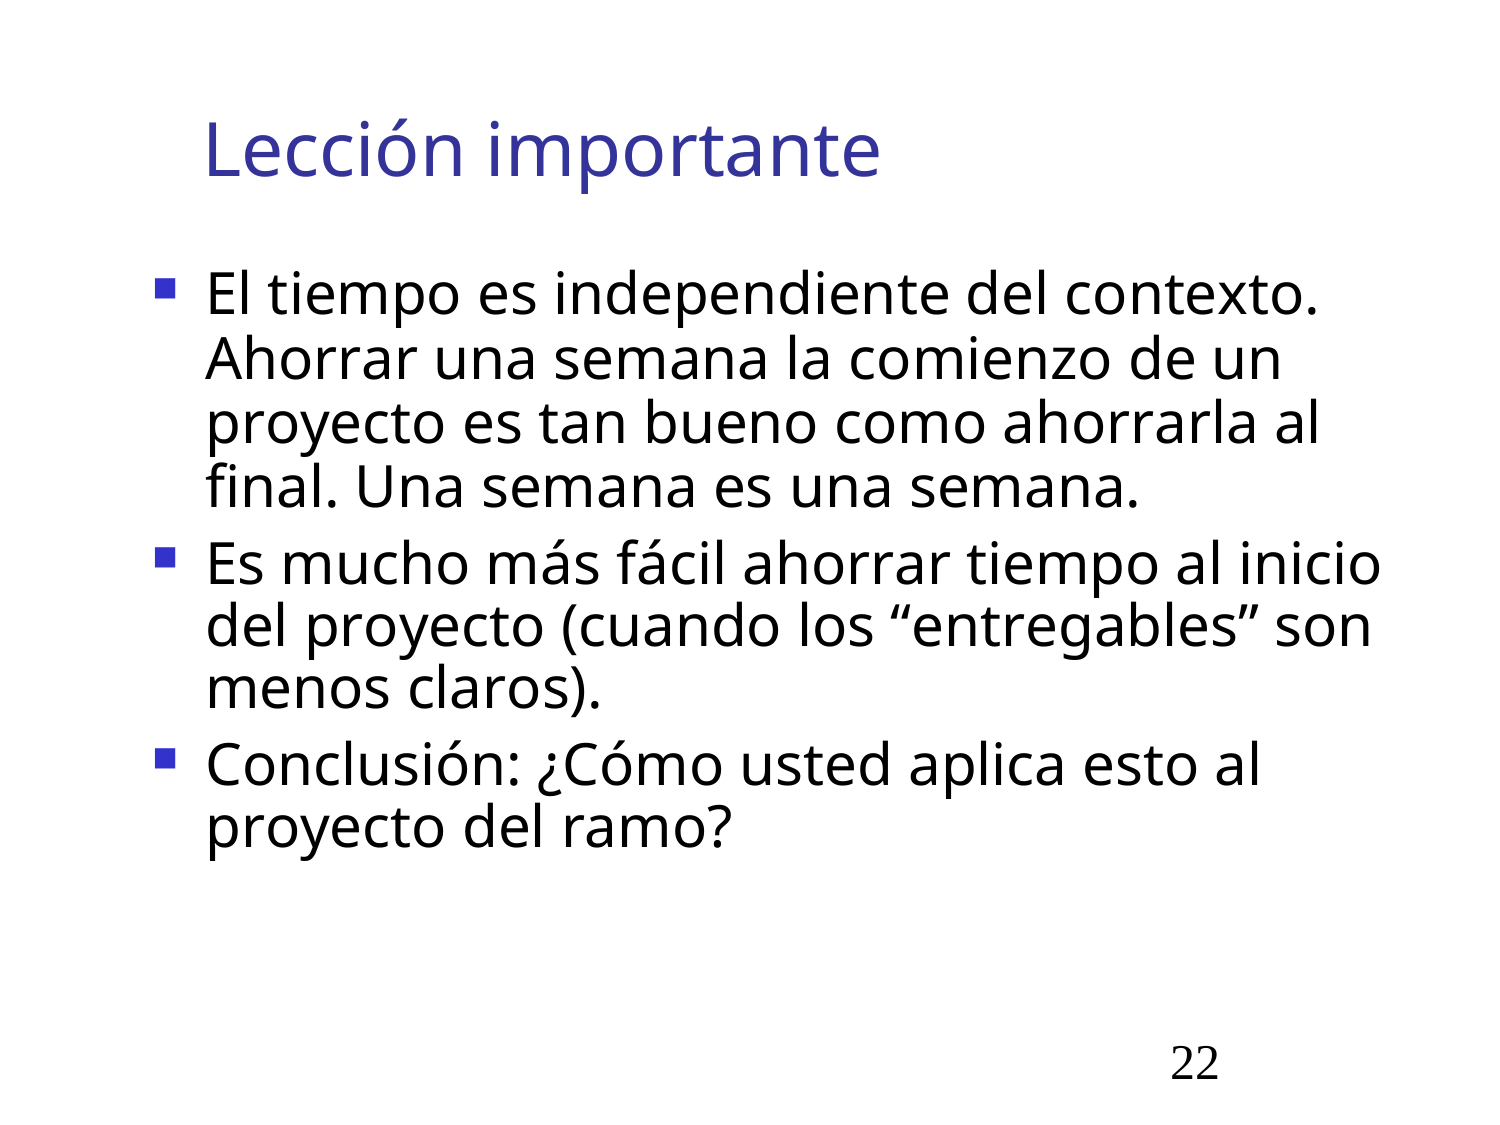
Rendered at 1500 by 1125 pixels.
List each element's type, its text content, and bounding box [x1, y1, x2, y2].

list El tiempo es independiente del contexto. Ahorrar una semana la comienzo de un proyecto es tan bueno como ahorrarla al final. Una semana es una semana. Es mucho más fácil ahorrar tiempo al inicio del proyecto (cuando los “entregables” son menos claros). Conclusión: ¿Cómo usted aplica esto al proyecto del ramo? [137, 249, 1463, 1013]
title Lección importante [187, 37, 1466, 201]
